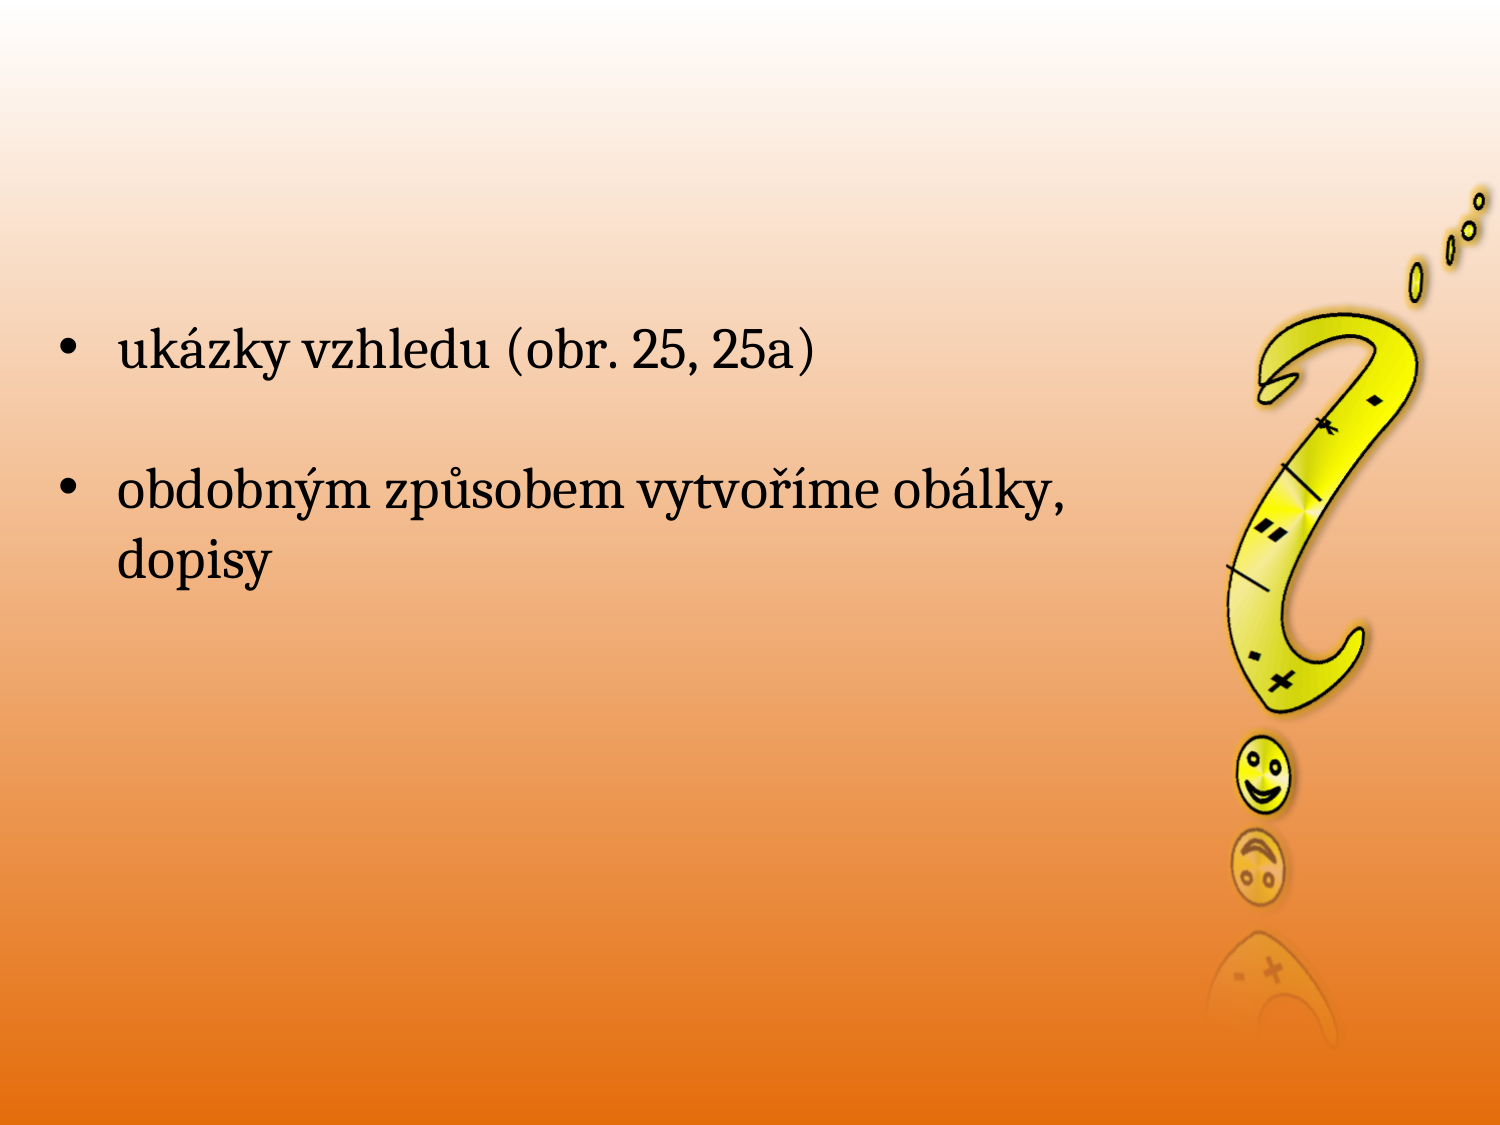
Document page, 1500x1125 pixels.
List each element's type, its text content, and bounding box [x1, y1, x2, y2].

text_box ukázky vzhledu (obr. 25, 25a) obdobným způsobem vytvoříme obálky, dopisy [0, 302, 1211, 598]
picture [1171, 160, 1500, 1125]
